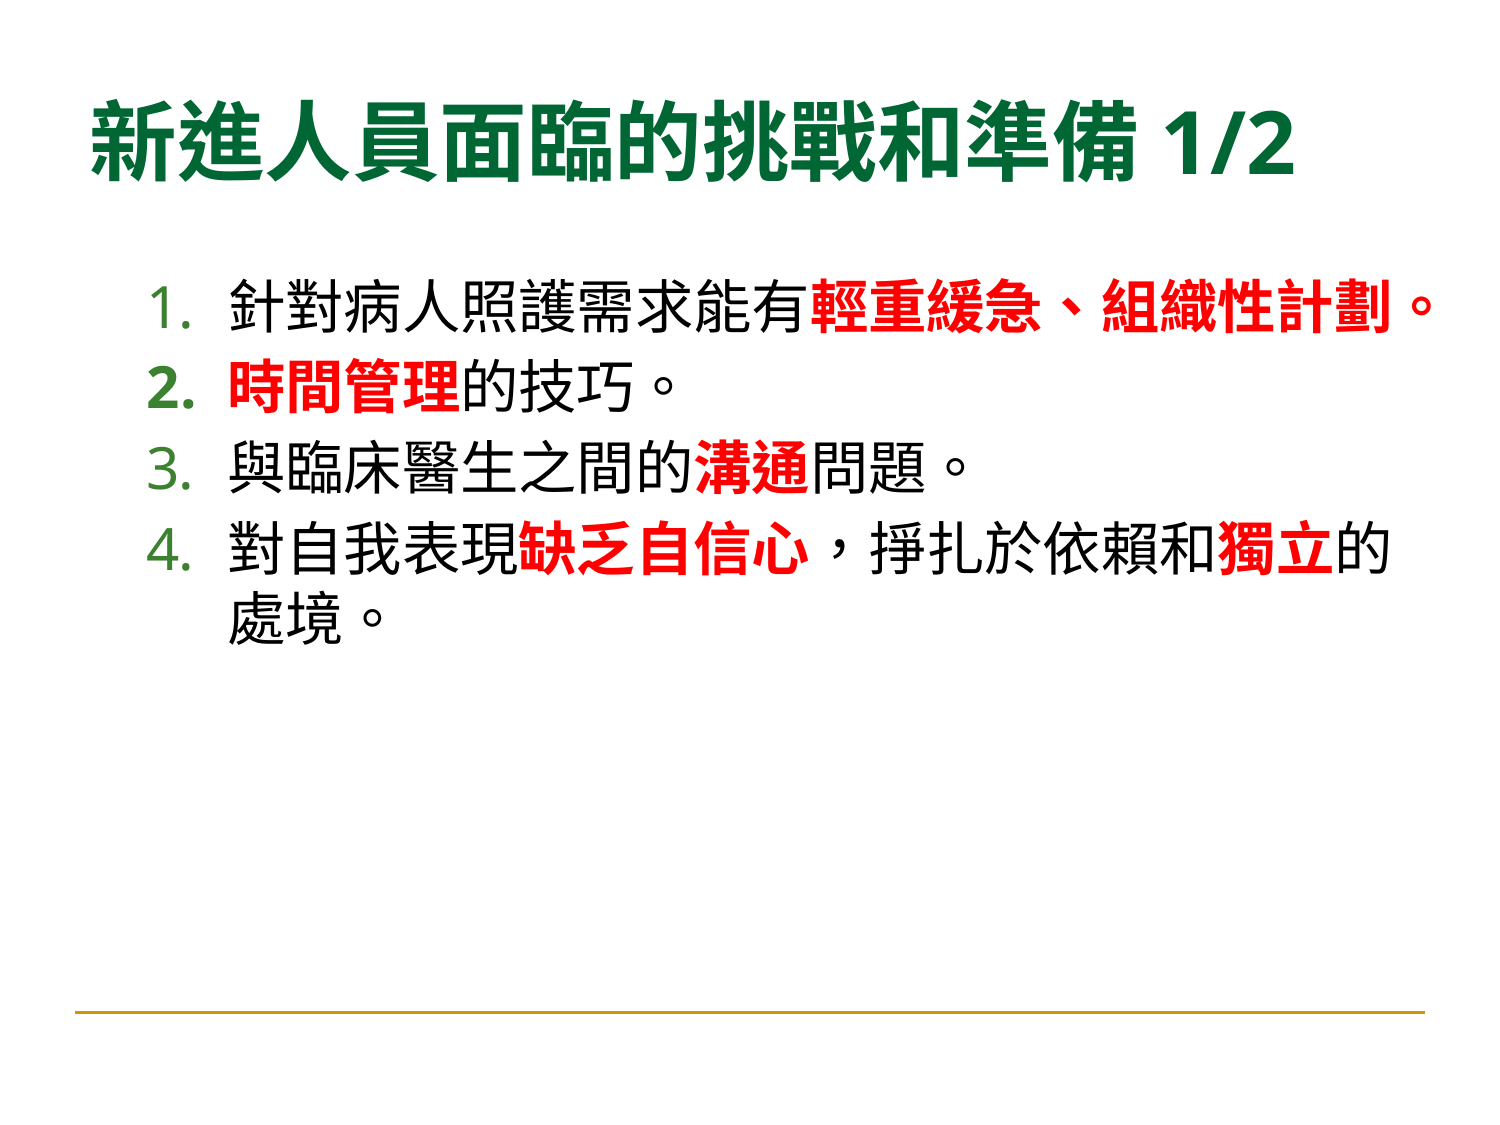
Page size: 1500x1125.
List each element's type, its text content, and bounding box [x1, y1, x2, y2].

list 針對病人照護需求能有輕重緩急、組織性計劃。 時間管理的技巧。 與臨床醫生之間的溝通問題。 對自我表現缺乏自信心，掙扎於依賴和獨立的處境。 [75, 262, 1425, 1006]
title 新進人員面臨的挑戰和準備1/2 [75, 45, 1425, 233]
